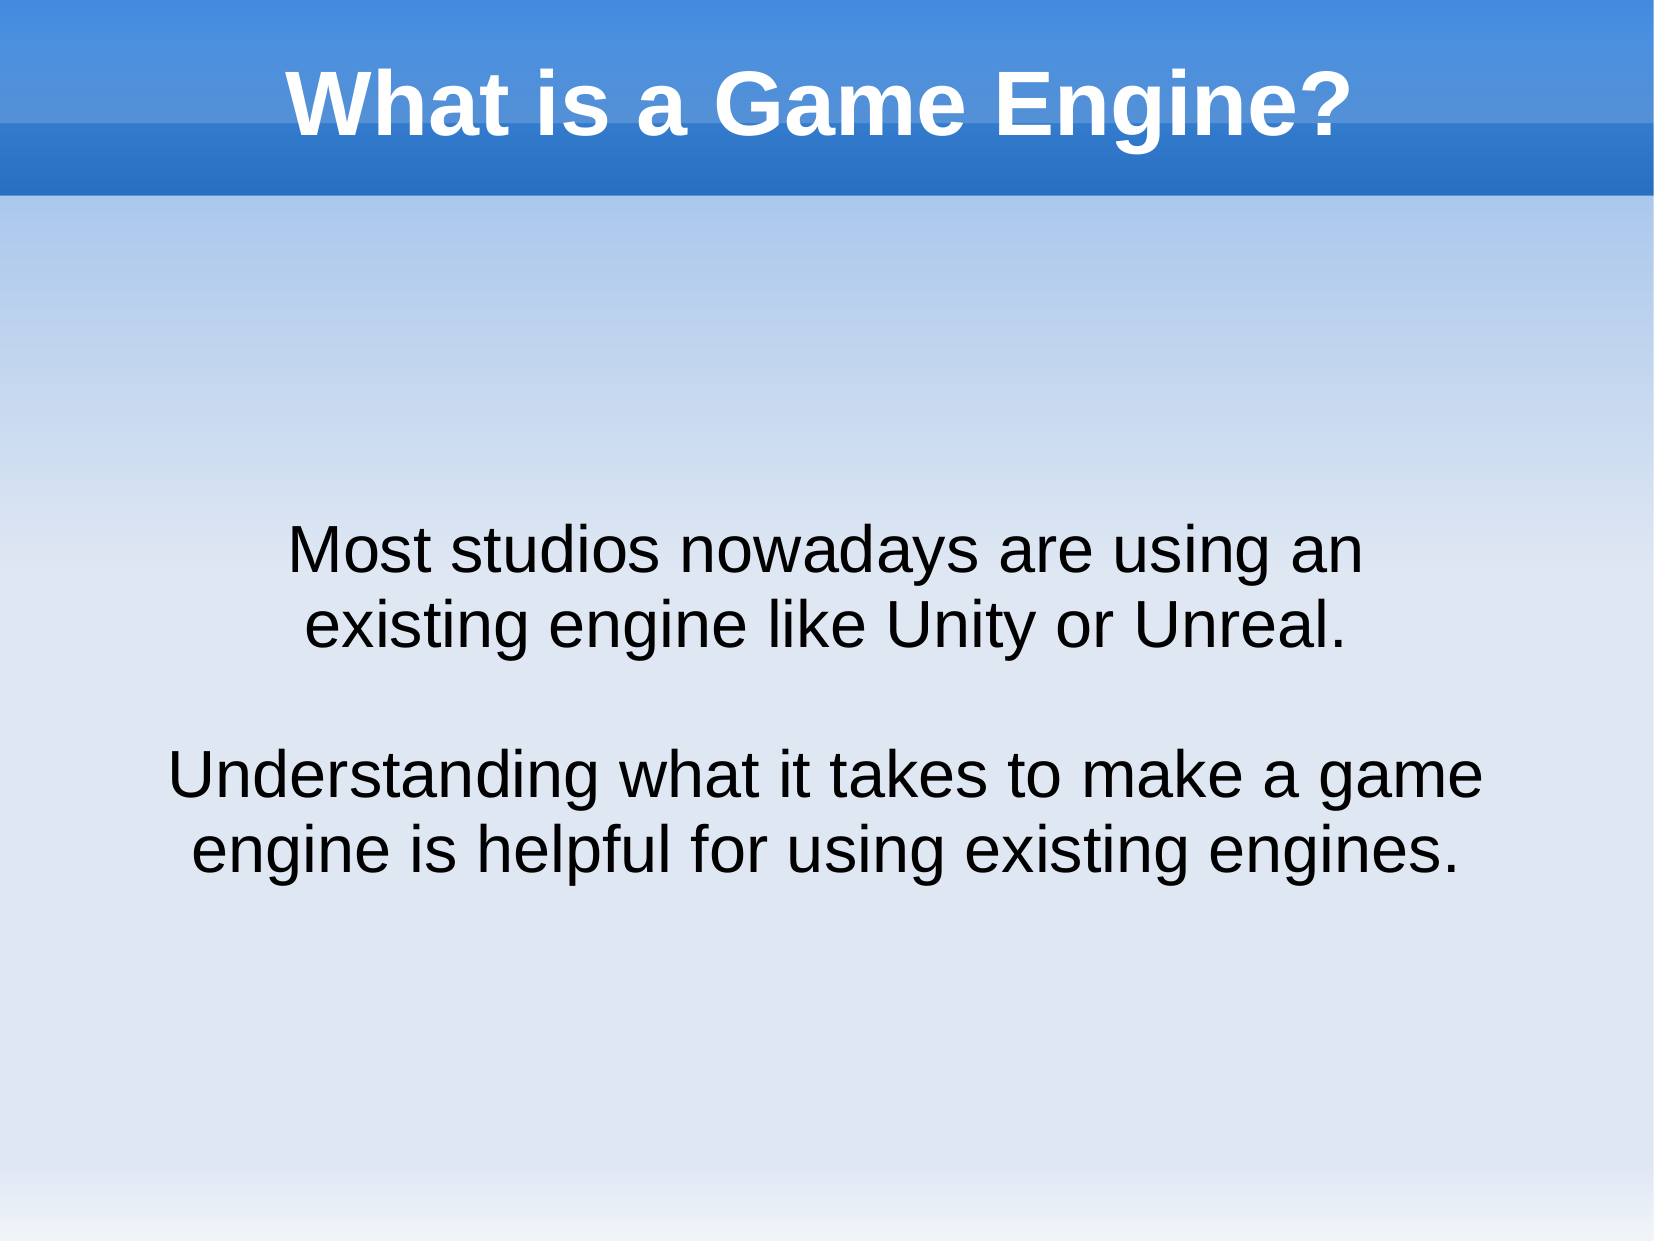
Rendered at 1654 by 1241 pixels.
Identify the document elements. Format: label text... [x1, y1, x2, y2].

subtitle Most studios nowadays are using an existing engine like Unity or Unreal. Understanding what it takes to make a game engine is helpful for using existing engines. [82, 290, 1571, 1109]
title What is a Game Engine? [76, 0, 1565, 208]
picture [0, 0, 1654, 1241]
